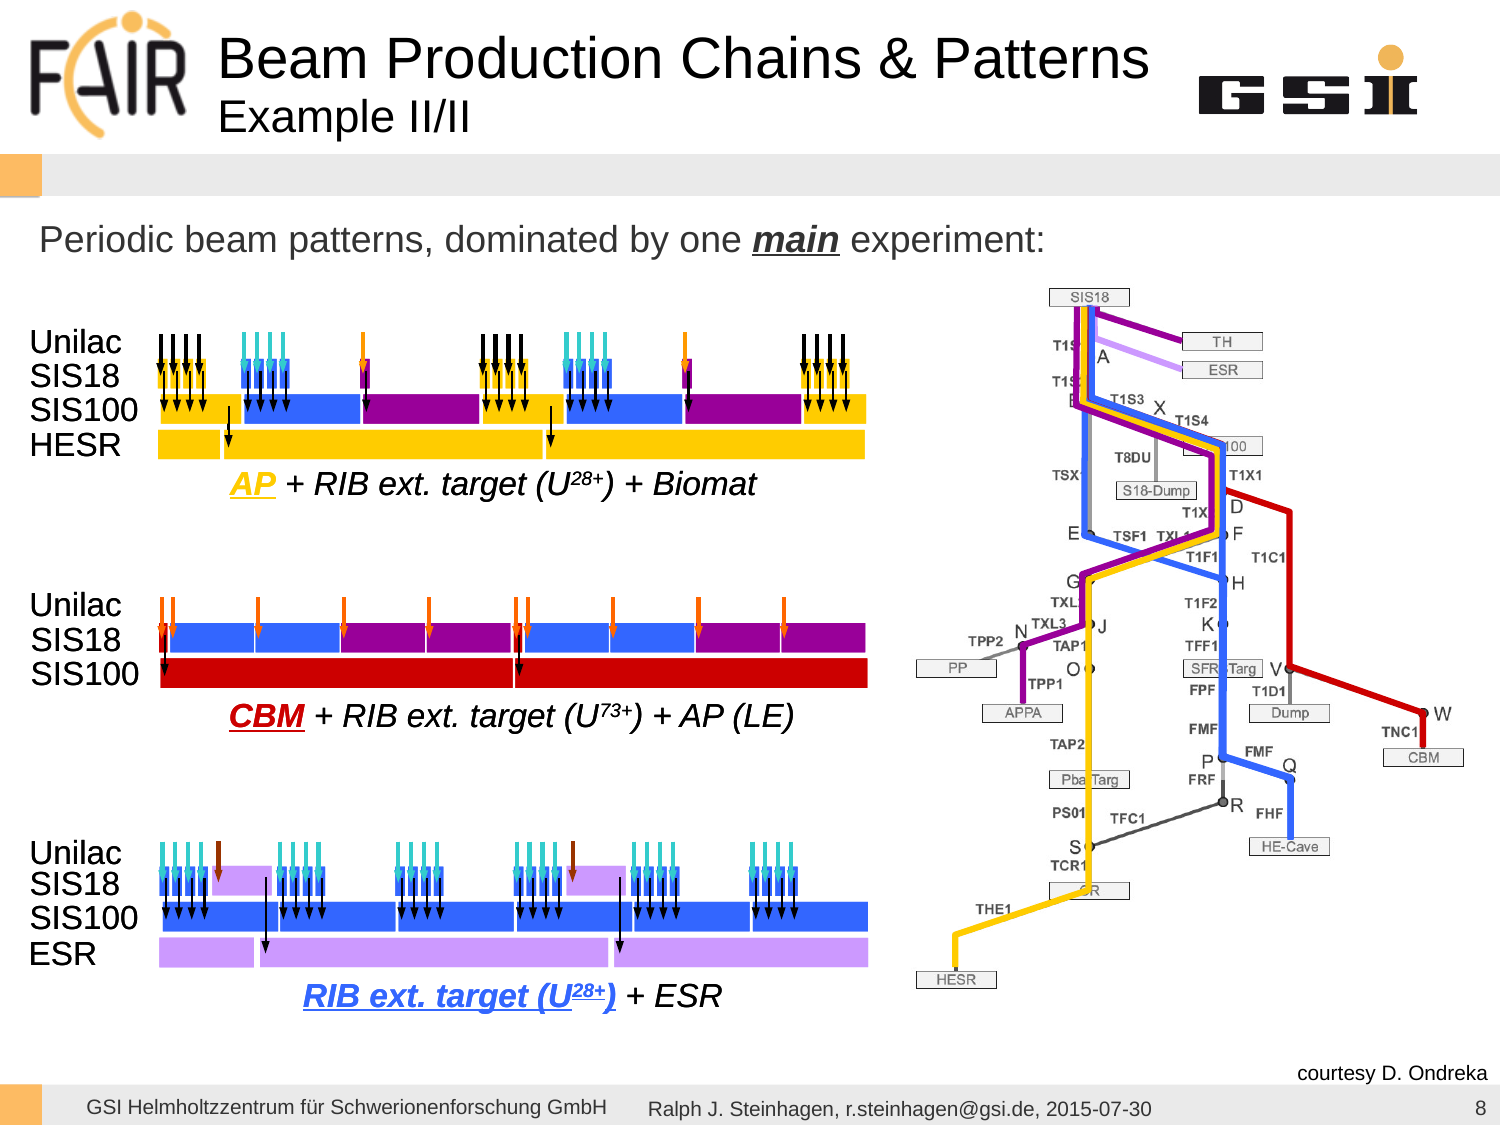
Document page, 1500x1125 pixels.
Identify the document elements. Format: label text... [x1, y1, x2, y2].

text_box [426, 866, 431, 896]
text_box [515, 658, 868, 688]
text_box [277, 877, 282, 896]
text_box [170, 358, 181, 389]
text_box HESR [29, 423, 123, 464]
text_box Unilac [29, 831, 123, 872]
text_box [212, 865, 272, 896]
text_box [203, 866, 208, 896]
text_box SIS18 [29, 361, 121, 387]
text_box [788, 877, 793, 896]
text_box [517, 901, 619, 932]
text_box [804, 394, 867, 424]
text_box [492, 369, 498, 389]
picture [1197, 42, 1419, 117]
text_box [762, 866, 772, 896]
text_box [526, 876, 532, 896]
text_box [793, 866, 798, 896]
text_box [781, 623, 866, 653]
text_box [505, 358, 516, 389]
text_box [518, 623, 523, 653]
text_box [566, 394, 683, 424]
text_box [308, 866, 313, 896]
text_box [279, 358, 290, 389]
text_box [631, 866, 641, 896]
text_box [662, 866, 667, 896]
text_box [280, 901, 396, 932]
text_box SIS100 [30, 651, 141, 692]
text_box [552, 866, 562, 896]
text_box [170, 623, 254, 653]
text_box [634, 901, 750, 932]
text_box [183, 358, 194, 389]
text_box [254, 358, 264, 389]
text_box [483, 394, 564, 424]
text_box [163, 358, 168, 389]
text_box [610, 623, 780, 653]
text_box [513, 632, 518, 653]
text_box [172, 866, 182, 896]
text_box [832, 358, 837, 389]
text_box [563, 358, 574, 389]
text_box [752, 901, 868, 932]
text_box [519, 866, 524, 896]
text_box [157, 368, 163, 389]
text_box [755, 866, 760, 896]
text_box [395, 866, 405, 896]
picture [30, 9, 187, 141]
text_box [165, 866, 170, 896]
text_box [267, 901, 279, 932]
text_box [244, 394, 361, 424]
text_box [315, 876, 321, 896]
text_box [819, 358, 824, 389]
text_box [255, 623, 340, 653]
text_box [614, 937, 869, 968]
text_box CBM + RIB ext. target (U73+) + AP (LE) [214, 694, 811, 735]
text_box [801, 358, 811, 389]
text_box AP + RIB ext. target (U28+) + Biomat [214, 462, 772, 503]
text_box [669, 875, 675, 896]
text_box [539, 876, 545, 896]
text_box [545, 866, 550, 896]
text_box [657, 877, 662, 896]
text_box Unilac [29, 582, 123, 623]
text_box [241, 358, 251, 389]
text_box [602, 358, 612, 389]
text_box [576, 358, 586, 389]
text_box [498, 358, 503, 389]
text_box [643, 875, 649, 896]
text_box [775, 866, 785, 896]
text_box [224, 429, 543, 460]
text_box [159, 937, 254, 968]
text_box [190, 866, 196, 896]
text_box [302, 875, 308, 896]
text_box [398, 901, 514, 932]
text_box ESR [28, 931, 98, 972]
text_box [621, 901, 633, 932]
text_box [289, 875, 295, 896]
text_box [439, 866, 444, 896]
text_box [433, 875, 439, 896]
text_box SIS18 [30, 623, 122, 651]
text_box [260, 937, 609, 968]
text_box Unilac [29, 320, 123, 361]
text_box [479, 368, 485, 389]
text_box [198, 877, 203, 896]
text_box [685, 394, 802, 424]
text_box [845, 358, 850, 389]
text_box courtesy D. Ondreka [1282, 1054, 1500, 1093]
text_box [158, 429, 220, 460]
text_box [826, 368, 832, 389]
text_box [485, 358, 490, 389]
text_box Periodic beam patterns, dominated by one main experiment: [24, 207, 1483, 274]
text_box [426, 623, 511, 653]
text_box [682, 358, 692, 389]
text_box [295, 866, 300, 896]
text_box [360, 358, 370, 389]
text_box [408, 877, 413, 896]
text_box [159, 623, 168, 653]
text_box [162, 901, 265, 932]
text_box [513, 875, 519, 896]
text_box [282, 866, 287, 896]
text_box [159, 876, 165, 896]
text_box [196, 358, 206, 389]
text_box [532, 866, 537, 896]
text_box [566, 865, 626, 896]
text_box SIS18 [29, 872, 121, 896]
text_box [839, 368, 845, 389]
text_box SIS100 [29, 896, 140, 937]
text_box [185, 876, 191, 896]
text_box [267, 358, 277, 389]
text_box [546, 429, 865, 460]
text_box [321, 866, 326, 896]
text_box [814, 371, 819, 389]
text_box SIS100 [29, 387, 140, 428]
text_box [525, 623, 609, 653]
text_box [413, 866, 418, 896]
text_box [589, 358, 599, 389]
text_box [160, 658, 513, 688]
text_box [421, 877, 426, 896]
text_box [363, 394, 480, 424]
text_box [749, 876, 755, 896]
text_box [518, 358, 529, 389]
text_box RIB ext. target (U28+) + ESR [288, 974, 738, 1015]
title Beam Production Chains & Patterns Example II/II [217, 0, 1182, 175]
text_box [675, 866, 680, 896]
text_box [160, 394, 242, 424]
text_box [649, 866, 654, 896]
picture [881, 284, 1471, 994]
text_box [341, 623, 425, 653]
